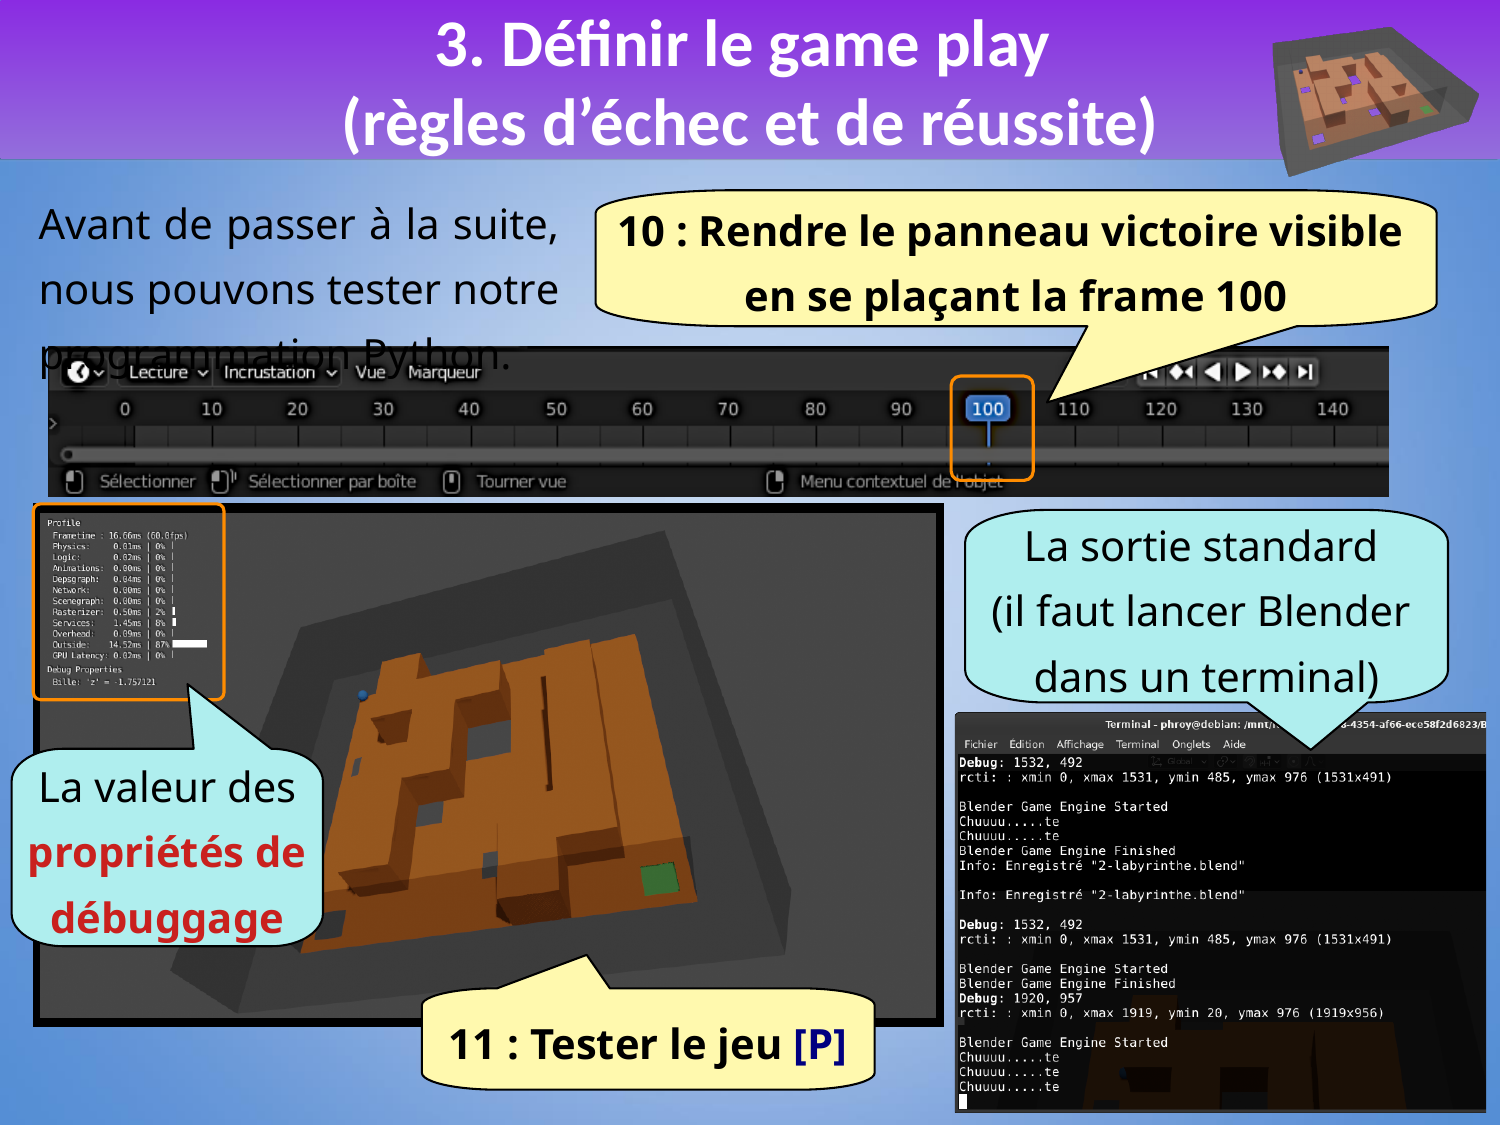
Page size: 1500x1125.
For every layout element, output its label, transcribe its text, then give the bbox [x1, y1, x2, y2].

text_box La sortie standard (il faut lancer Blender dans un terminal) [965, 509, 1448, 750]
picture [0, 27, 1500, 1125]
text_box 11 : Tester le jeu [P] [421, 954, 875, 1090]
text_box Avant de passer à la suite, nous pouvons tester notre programmation Python. [23, 178, 575, 338]
text_box 3. Définir le game play (règles d’échec et de réussite) [0, 0, 1500, 159]
text_box La valeur des propriétés de débuggage [11, 684, 323, 947]
text_box 10 : Rendre le panneau victoire visible en se plaçant la frame 100 [595, 190, 1437, 403]
